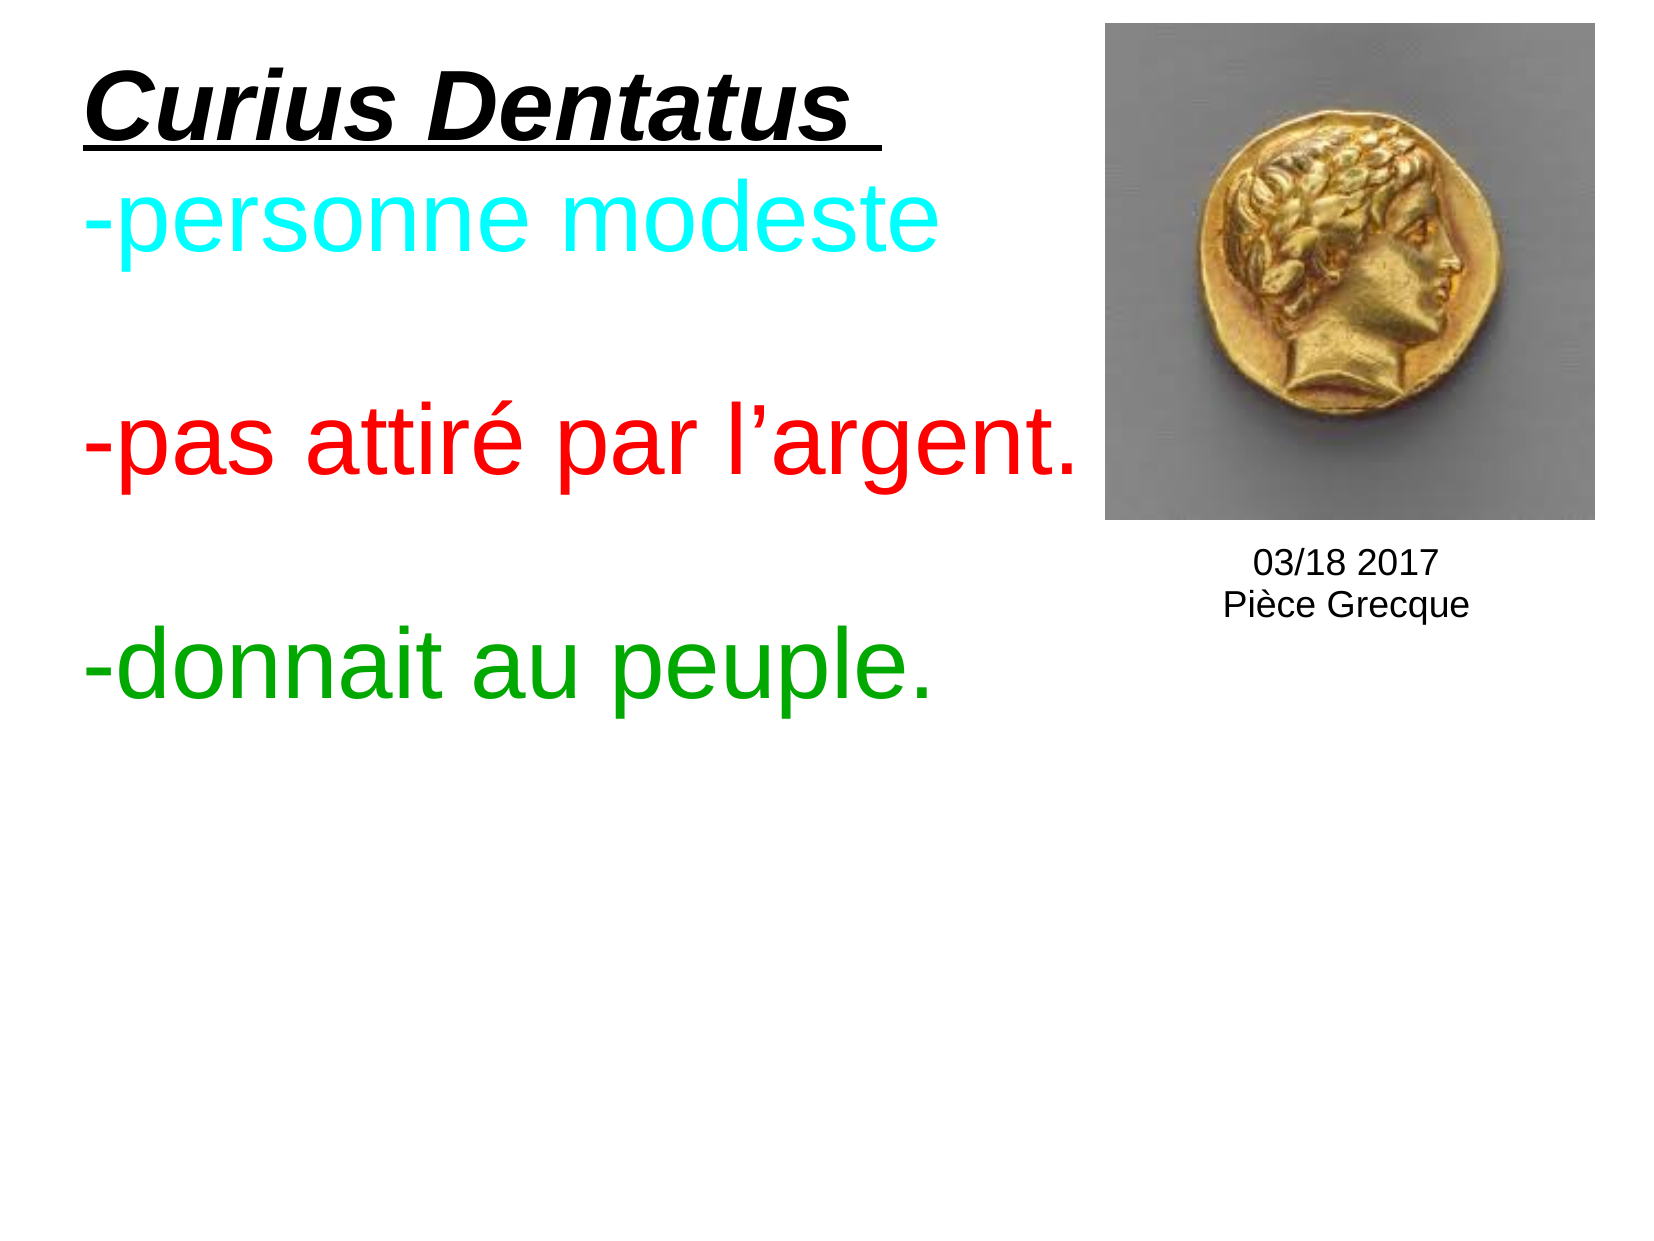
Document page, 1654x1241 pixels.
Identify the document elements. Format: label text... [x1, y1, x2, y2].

picture [1105, 23, 1595, 520]
subtitle Curius Dentatus -personne modeste -pas attiré par l’argent. -donnait au peuple. [82, 49, 1571, 1010]
text_box 03/18 2017 Pièce Grecque [1098, 533, 1595, 633]
